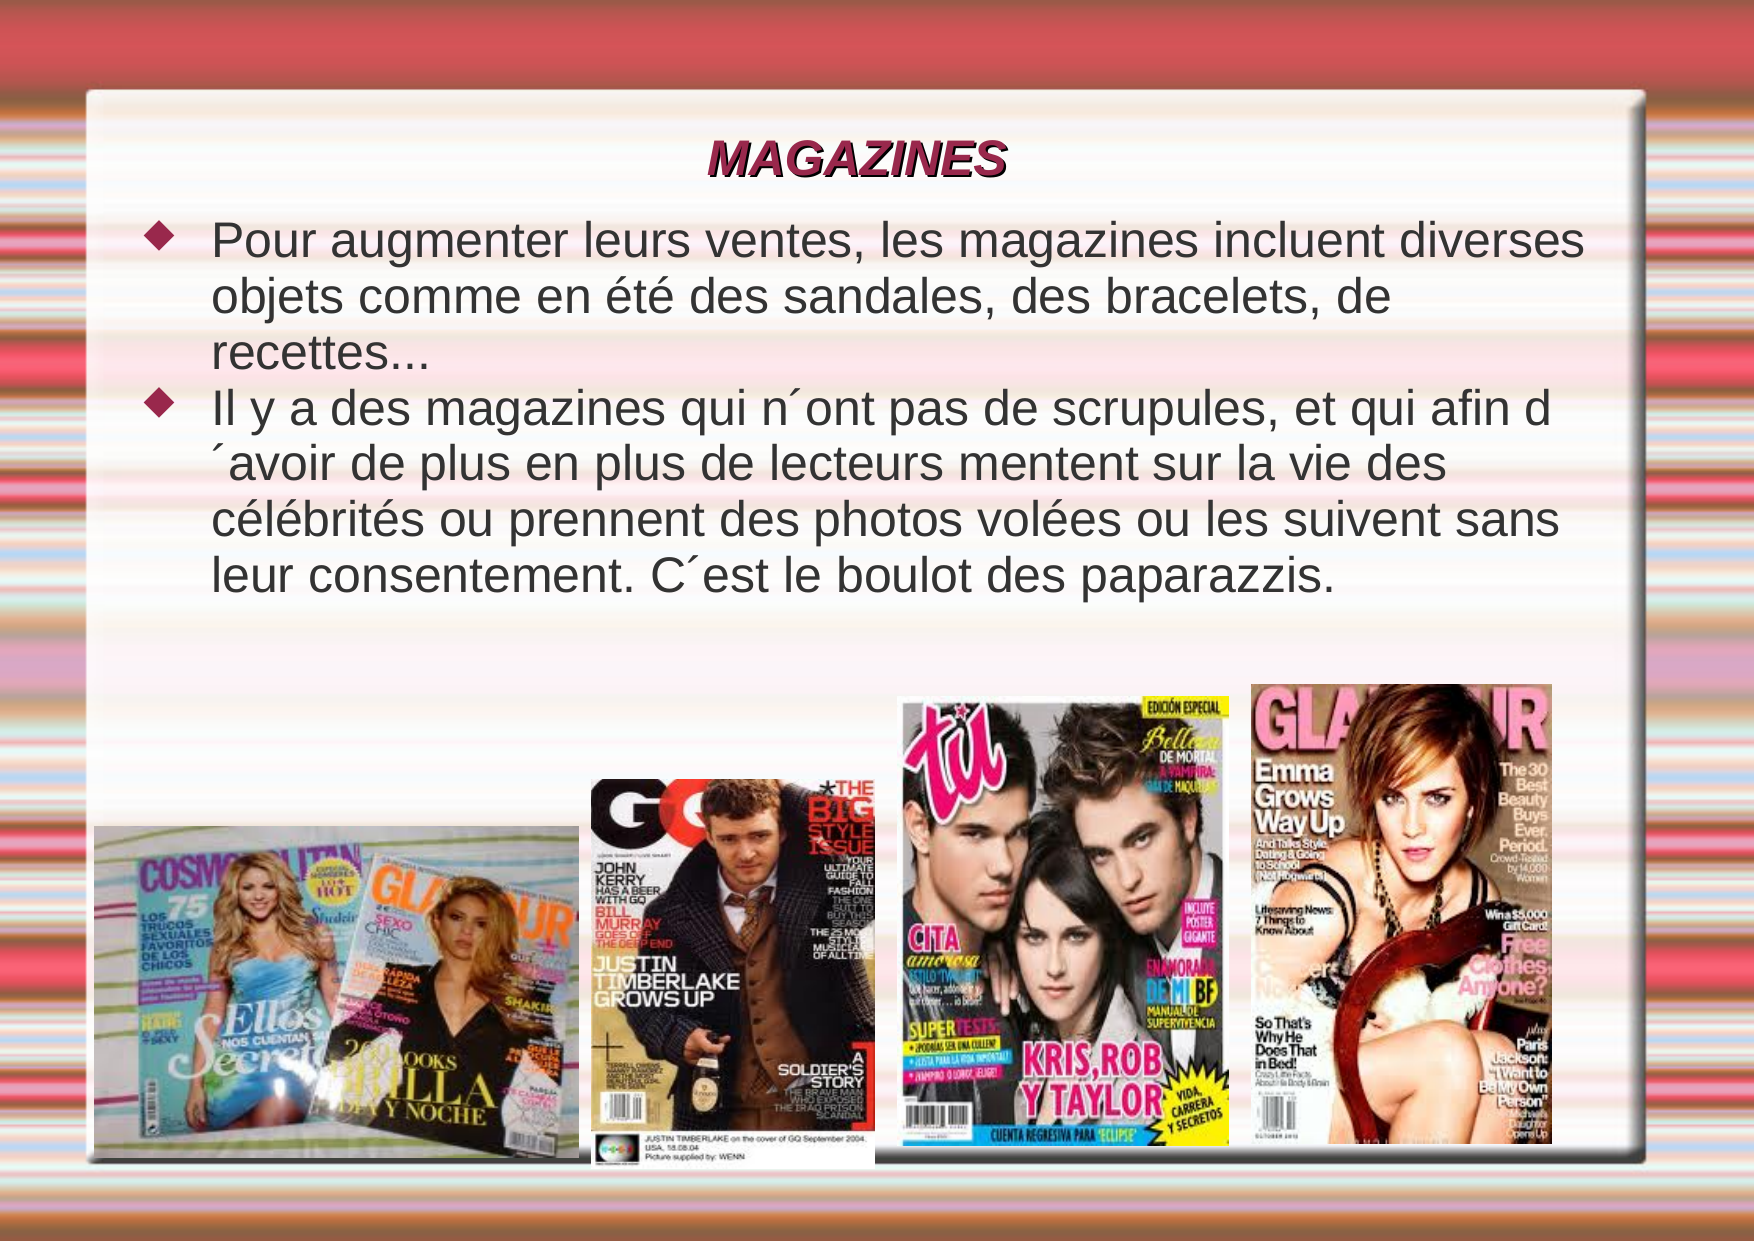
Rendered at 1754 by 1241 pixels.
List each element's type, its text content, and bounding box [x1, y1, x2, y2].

list Pour augmenter leurs ventes, les magazines incluent diverses objets comme en été des sandales, des bracelets, de recettes... Il y a des magazines qui n´ont pas de scrupules, et qui afin d´avoir de plus en plus de lecteurs mentent sur la vie des célébrités ou prennent des photos volées ou les suivent sans leur consentement. C´est le boulot des paparazzis. [128, 212, 1594, 1040]
picture [0, 0, 1754, 1241]
title MAGAZINES [128, 114, 1627, 201]
